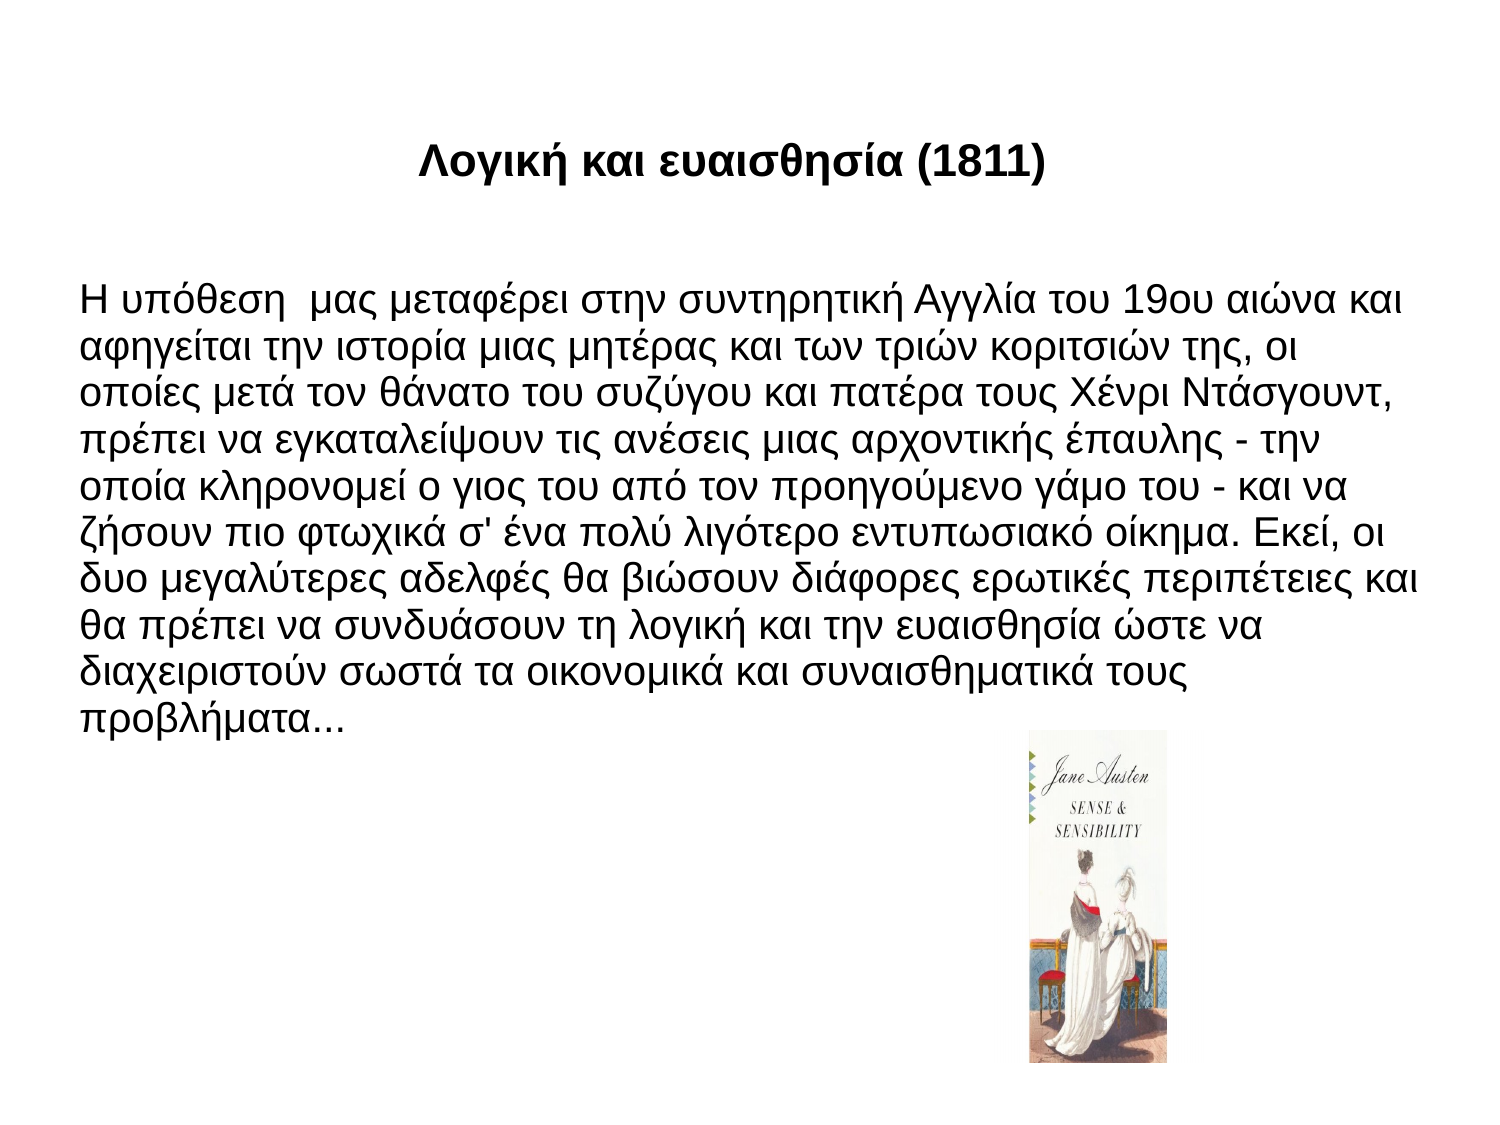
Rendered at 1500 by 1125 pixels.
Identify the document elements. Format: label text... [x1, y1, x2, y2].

picture [992, 730, 1204, 1063]
list Η υπόθεση μας μεταφέρει στην συντηρητική Αγγλία του 19ου αιώνα και αφηγείται την ιστορία μιας μητέρας και των τριών κοριτσιών της, οι οποίες μετά τον θάνατο του συζύγου και πατέρα τους Χένρι Ντάσγουντ, πρέπει να εγκαταλείψουν τις ανέσεις μιας αρχοντικής έπαυλης - την οποία κληρονομεί ο γιος του από τον προηγούμενο γάμο του - και να ζήσουν πιο φτωχικά σ' ένα πολύ λιγότερο εντυπωσιακό οίκημα. Εκεί, οι δυο μεγαλύτερες αδελφές θα βιώσουν διάφορες ερωτικές περιπέτειες και θα πρέπει να συνδυάσουν τη λογική και την ευαισθησία ώστε να διαχειριστούν σωστά τα οικονομικά και συναισθηματικά τους προβλήματα... [79, 276, 1430, 1004]
title Λογική και ευαισθησία (1811) [95, 47, 1371, 274]
